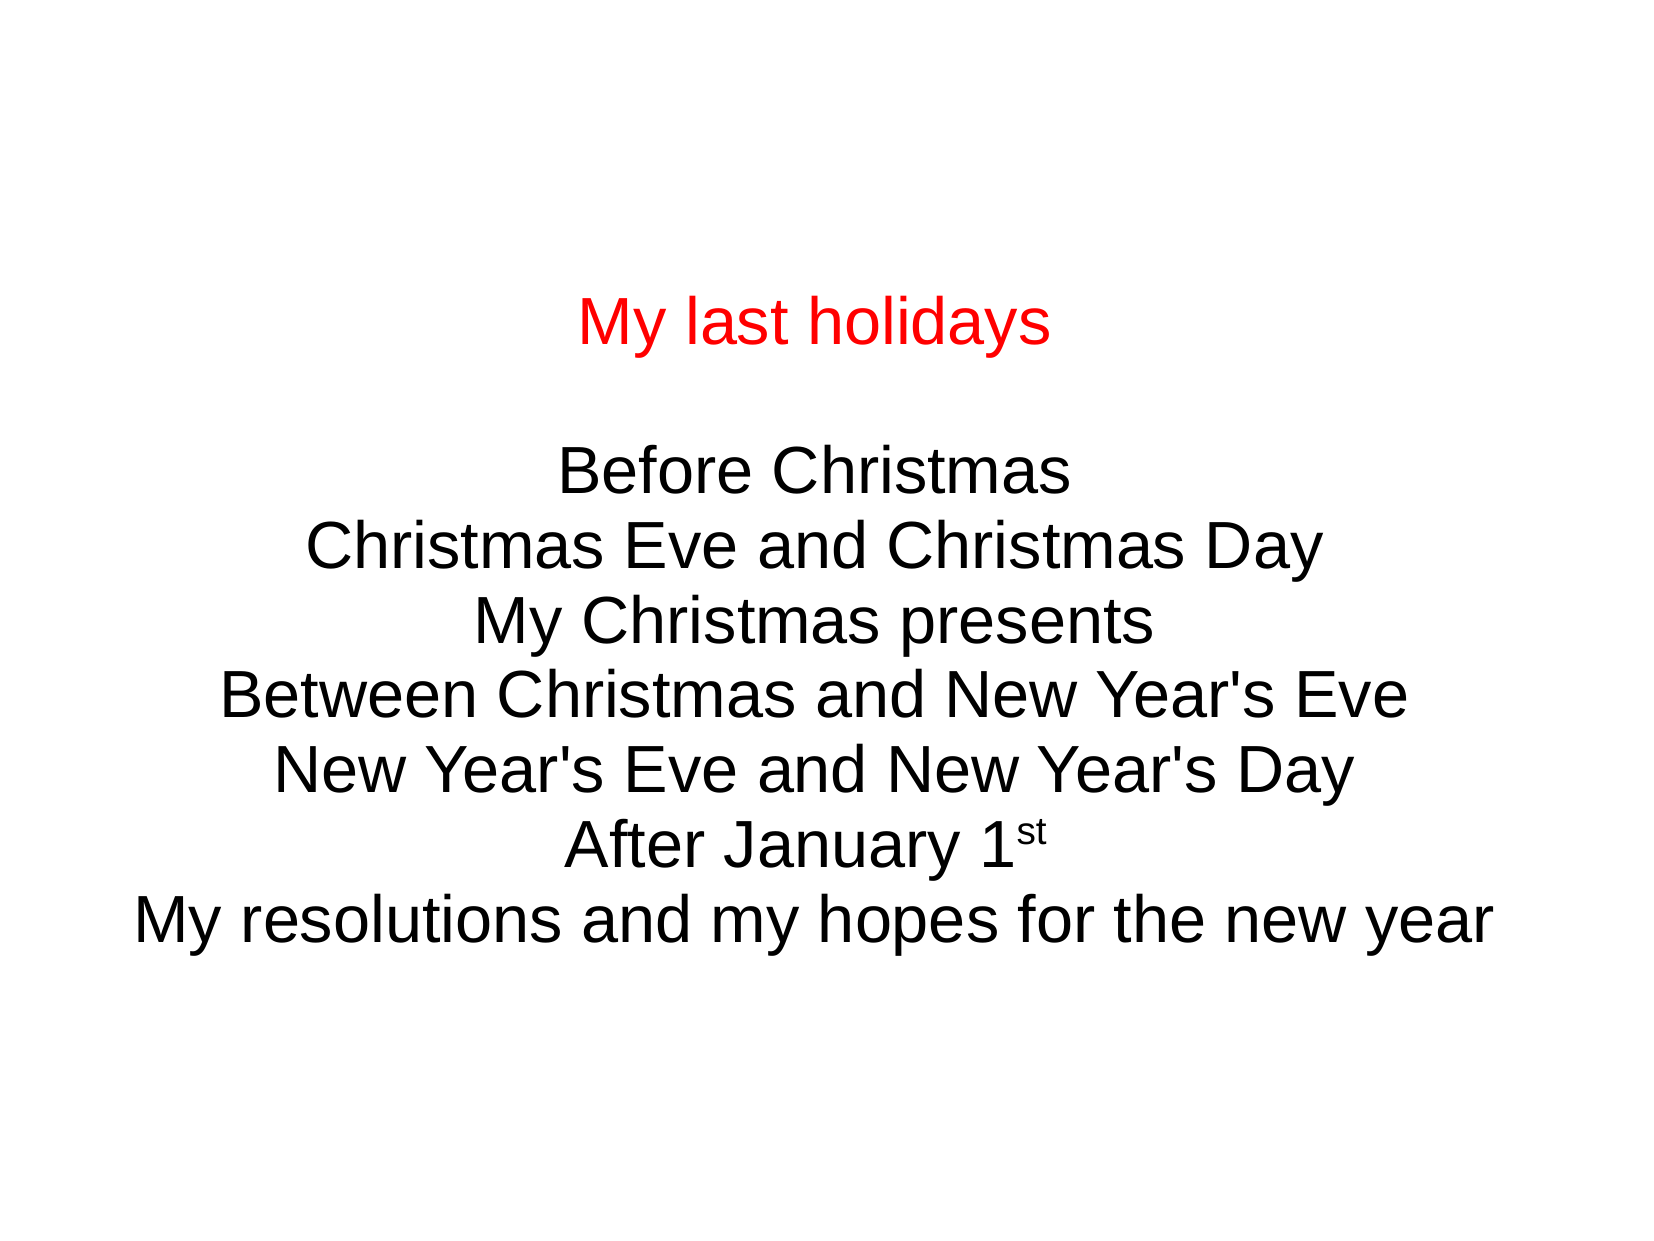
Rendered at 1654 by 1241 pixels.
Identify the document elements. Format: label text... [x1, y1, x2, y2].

text_box My last holidays Before Christmas Christmas Eve and Christmas Day My Christmas presents Between Christmas and New Year's Eve New Year's Eve and New Year's Day After January 1st My resolutions and my hopes for the new year [0, 0, 1642, 1241]
